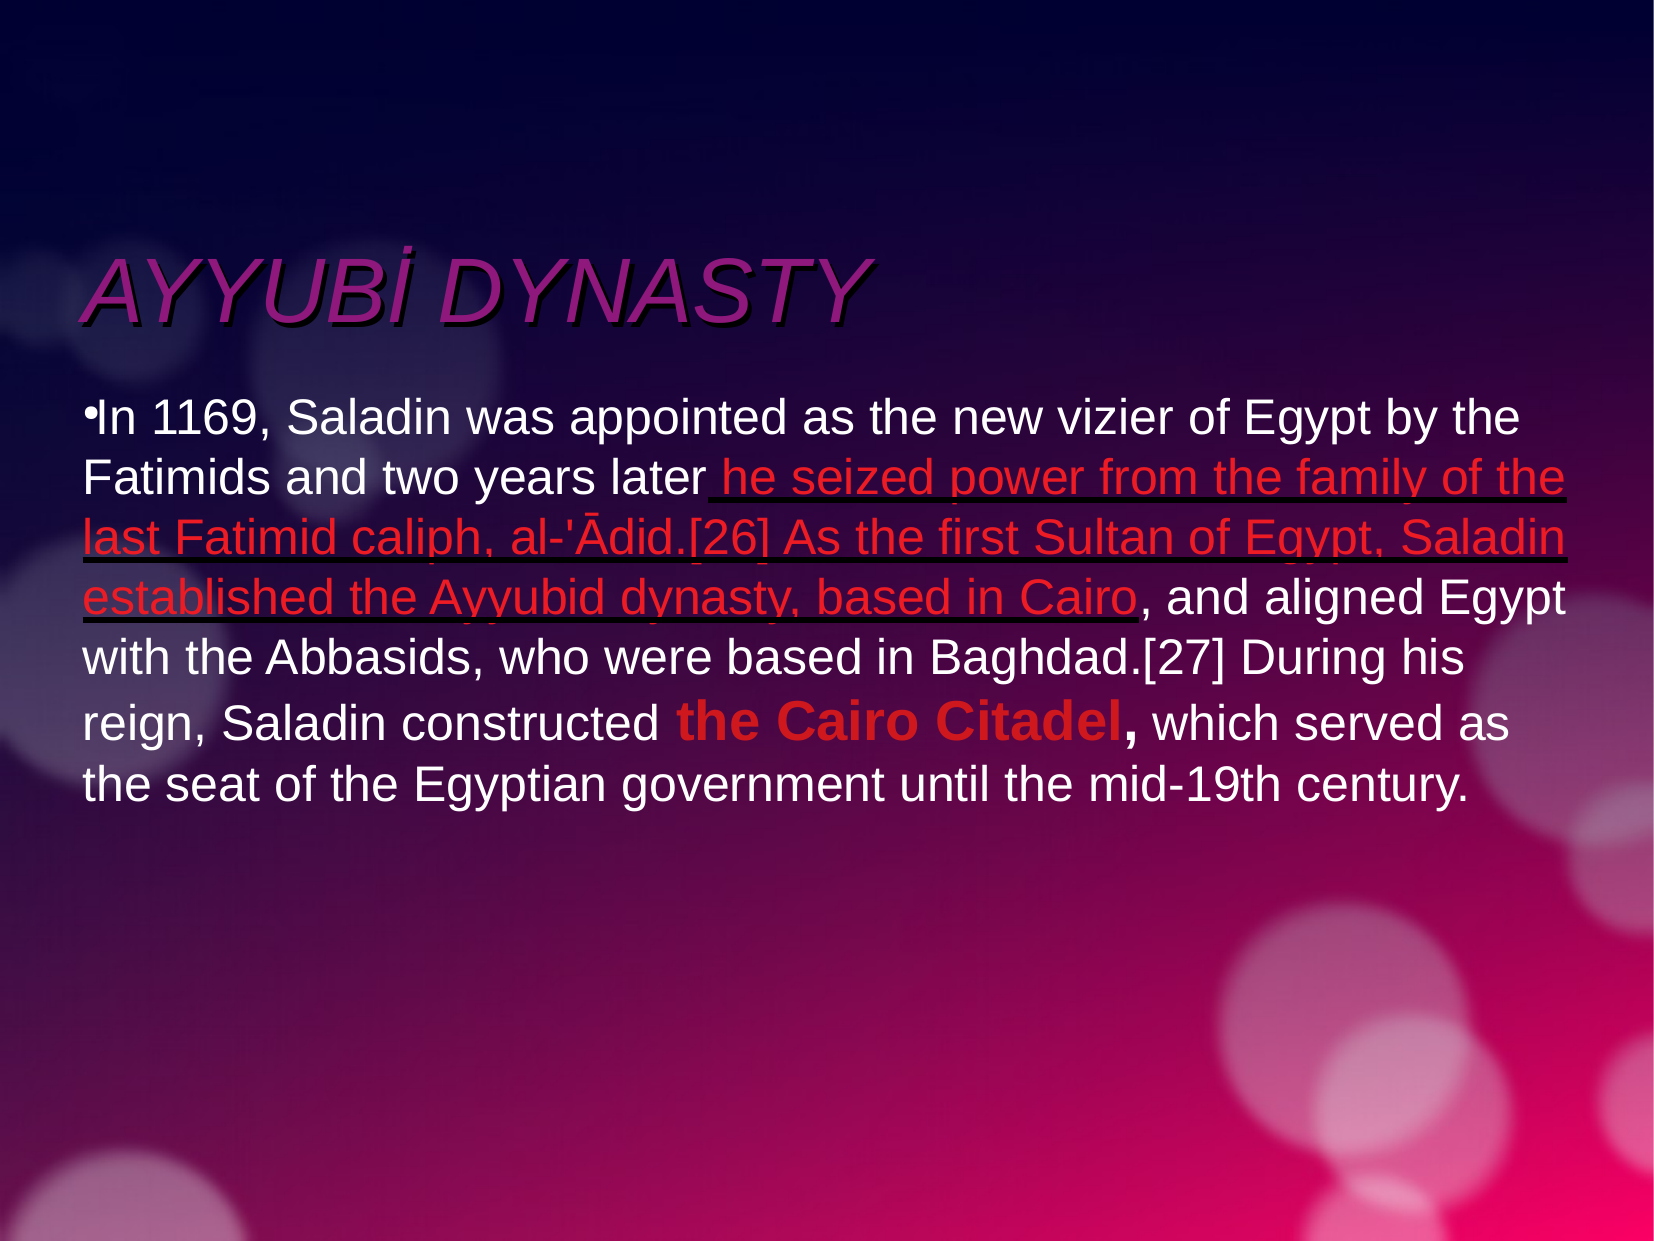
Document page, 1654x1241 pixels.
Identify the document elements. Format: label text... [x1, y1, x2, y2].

list In 1169, Saladin was appointed as the new vizier of Egypt by the Fatimids and two years later he seized power from the family of the last Fatimid caliph, al-'Āḍid.[26] As the first Sultan of Egypt, Saladin established the Ayyubid dynasty, based in Cairo, and aligned Egypt with the Abbasids, who were based in Baghdad.[27] During his reign, Saladin constructed the Cairo Citadel, which served as the seat of the Egyptian government until the mid-19th century. [82, 384, 1571, 827]
title AYYUBİ DYNASTY [82, 182, 1571, 384]
